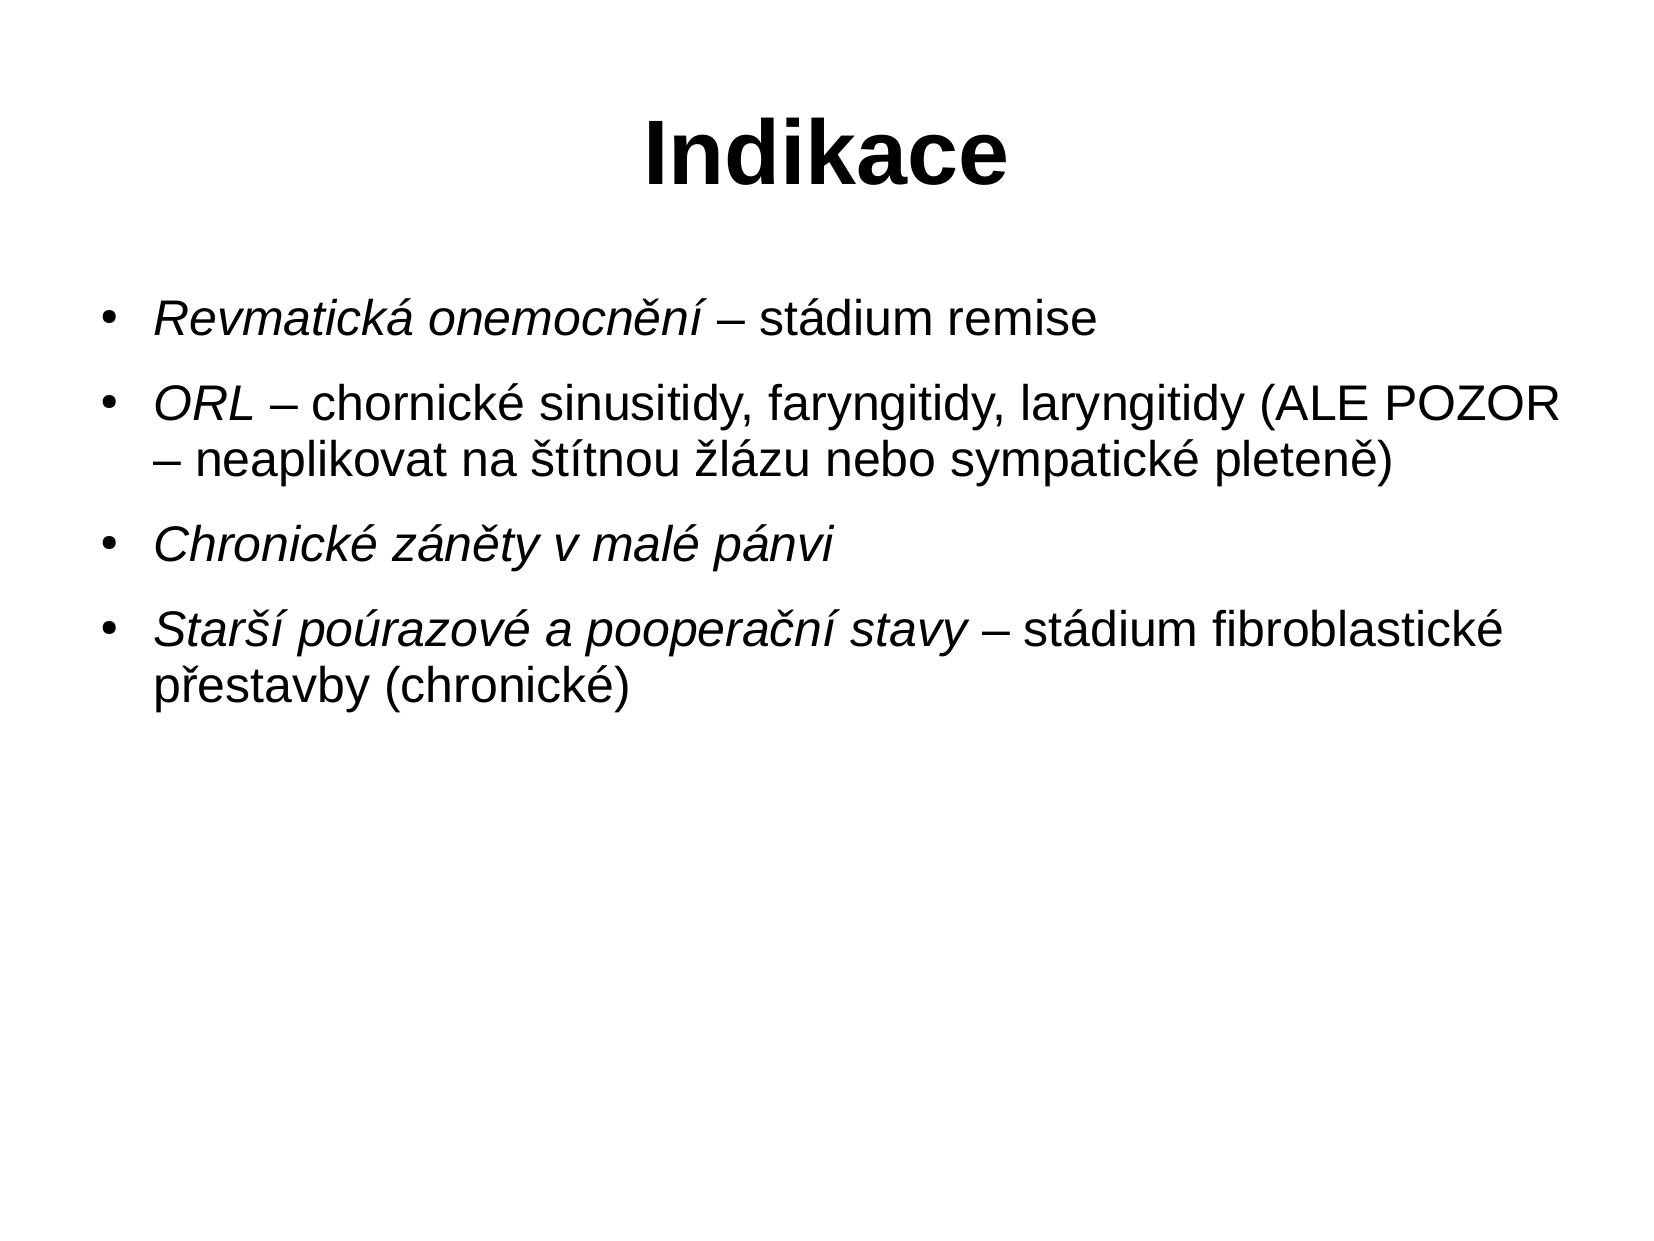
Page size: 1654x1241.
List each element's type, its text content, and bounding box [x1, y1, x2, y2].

title Indikace [82, 49, 1571, 257]
list Revmatická onemocnění – stádium remise ORL – chornické sinusitidy, faryngitidy, laryngitidy (ALE POZOR – neaplikovat na štítnou žlázu nebo sympatické pleteně) Chronické záněty v malé pánvi Starší poúrazové a pooperační stavy – stádium fibroblastické přestavby (chronické) [82, 290, 1571, 1109]
